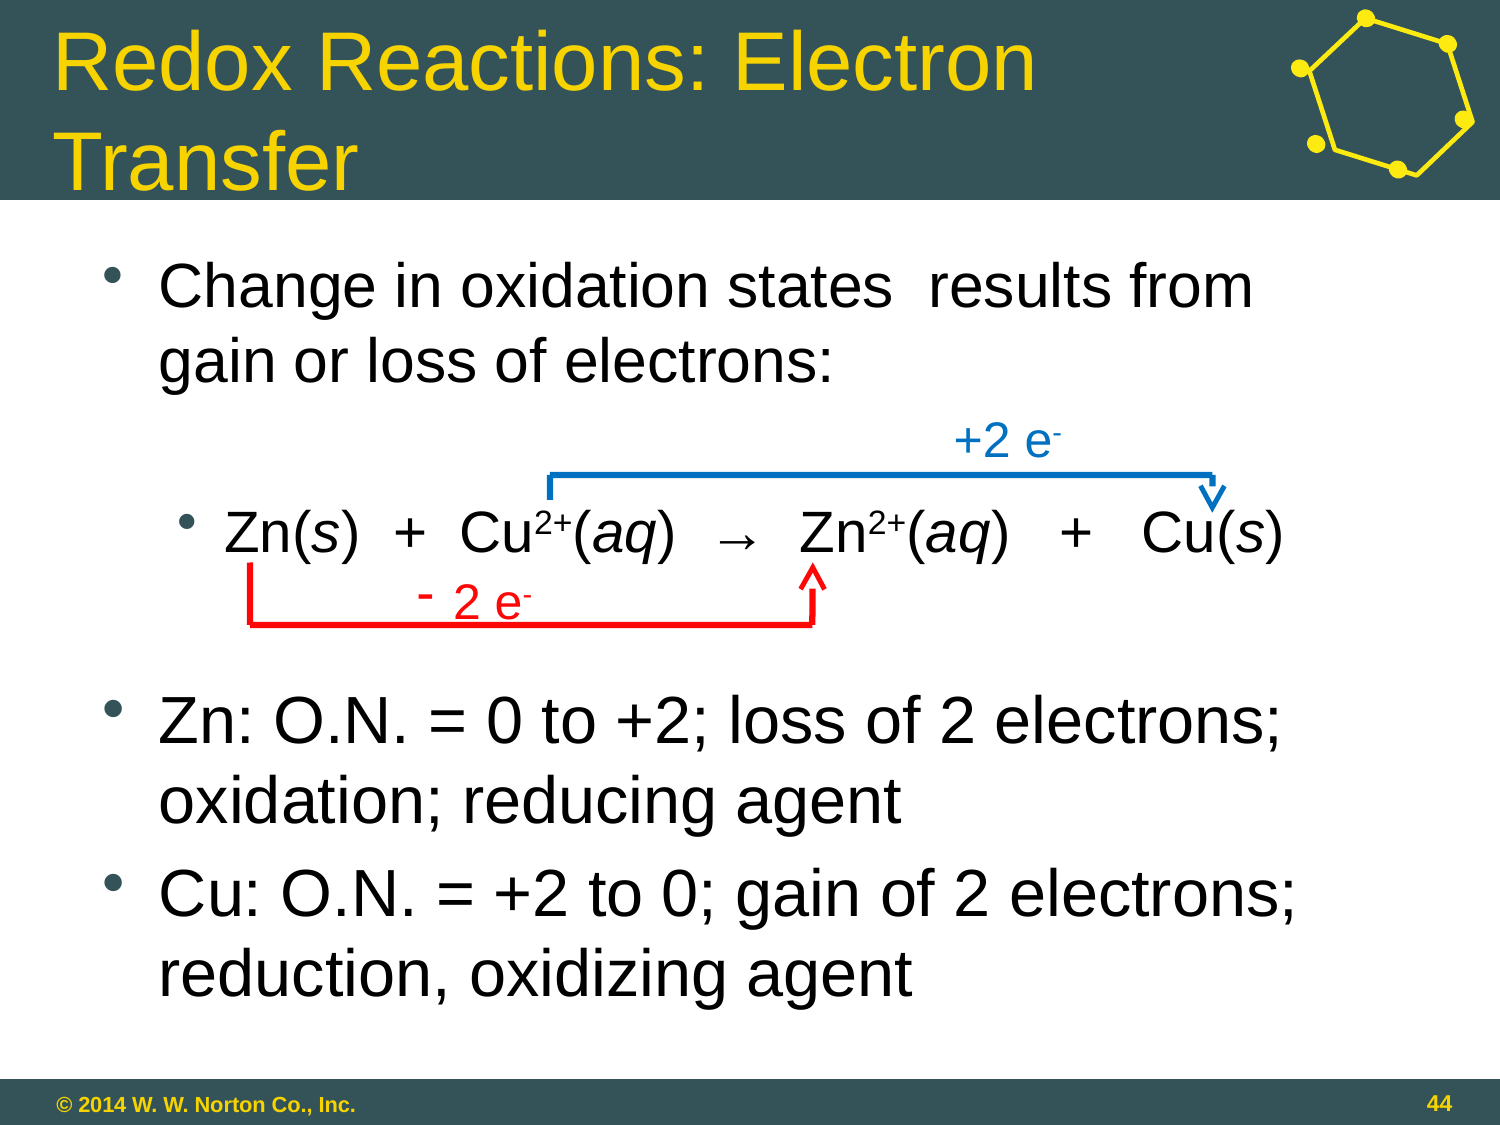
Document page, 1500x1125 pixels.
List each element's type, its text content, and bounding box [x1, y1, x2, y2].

list Change in oxidation states results from gain or loss of electrons: Zn(s) + Cu2+(aq) → Zn2+(aq) + Cu(s) Zn: O.N. = 0 to +2; loss of 2 electrons; oxidation; reducing agent Cu: O.N. = +2 to 0; gain of 2 electrons; reduction, oxidizing agent [87, 237, 1363, 913]
title Redox Reactions: Electron Transfer [37, 19, 1118, 195]
text_box +2 e- [938, 399, 1078, 475]
text_box 2 e- [402, 562, 548, 638]
slide_number <number> [1408, 1085, 1468, 1120]
